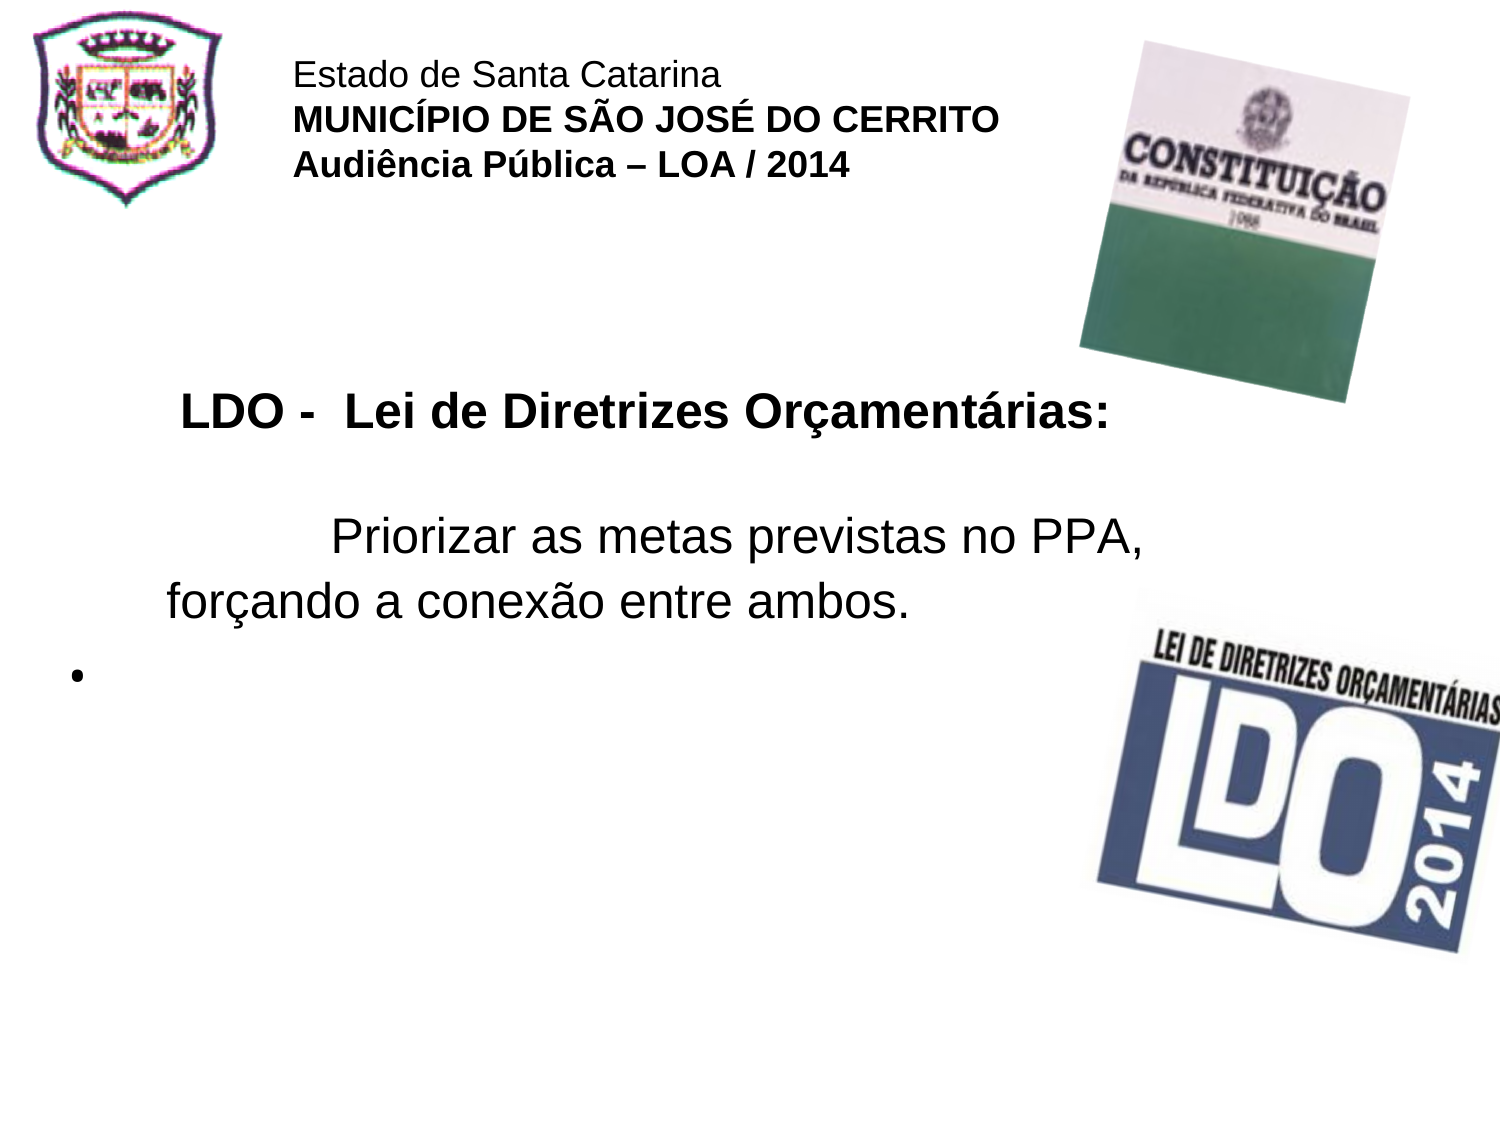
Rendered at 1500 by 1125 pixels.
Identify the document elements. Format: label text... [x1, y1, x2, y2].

picture [1078, 39, 1411, 404]
list LDO - Lei de Diretrizes Orçamentárias: Priorizar as metas previstas no PPA, forçando a conexão entre ambos. [53, 255, 1404, 998]
picture [1078, 586, 1500, 965]
picture [32, 0, 223, 209]
text_box Estado de Santa Catarina MUNICÍPIO DE SÃO JOSÉ DO CERRITO Audiência Pública – LOA / 2014 [278, 43, 1045, 193]
